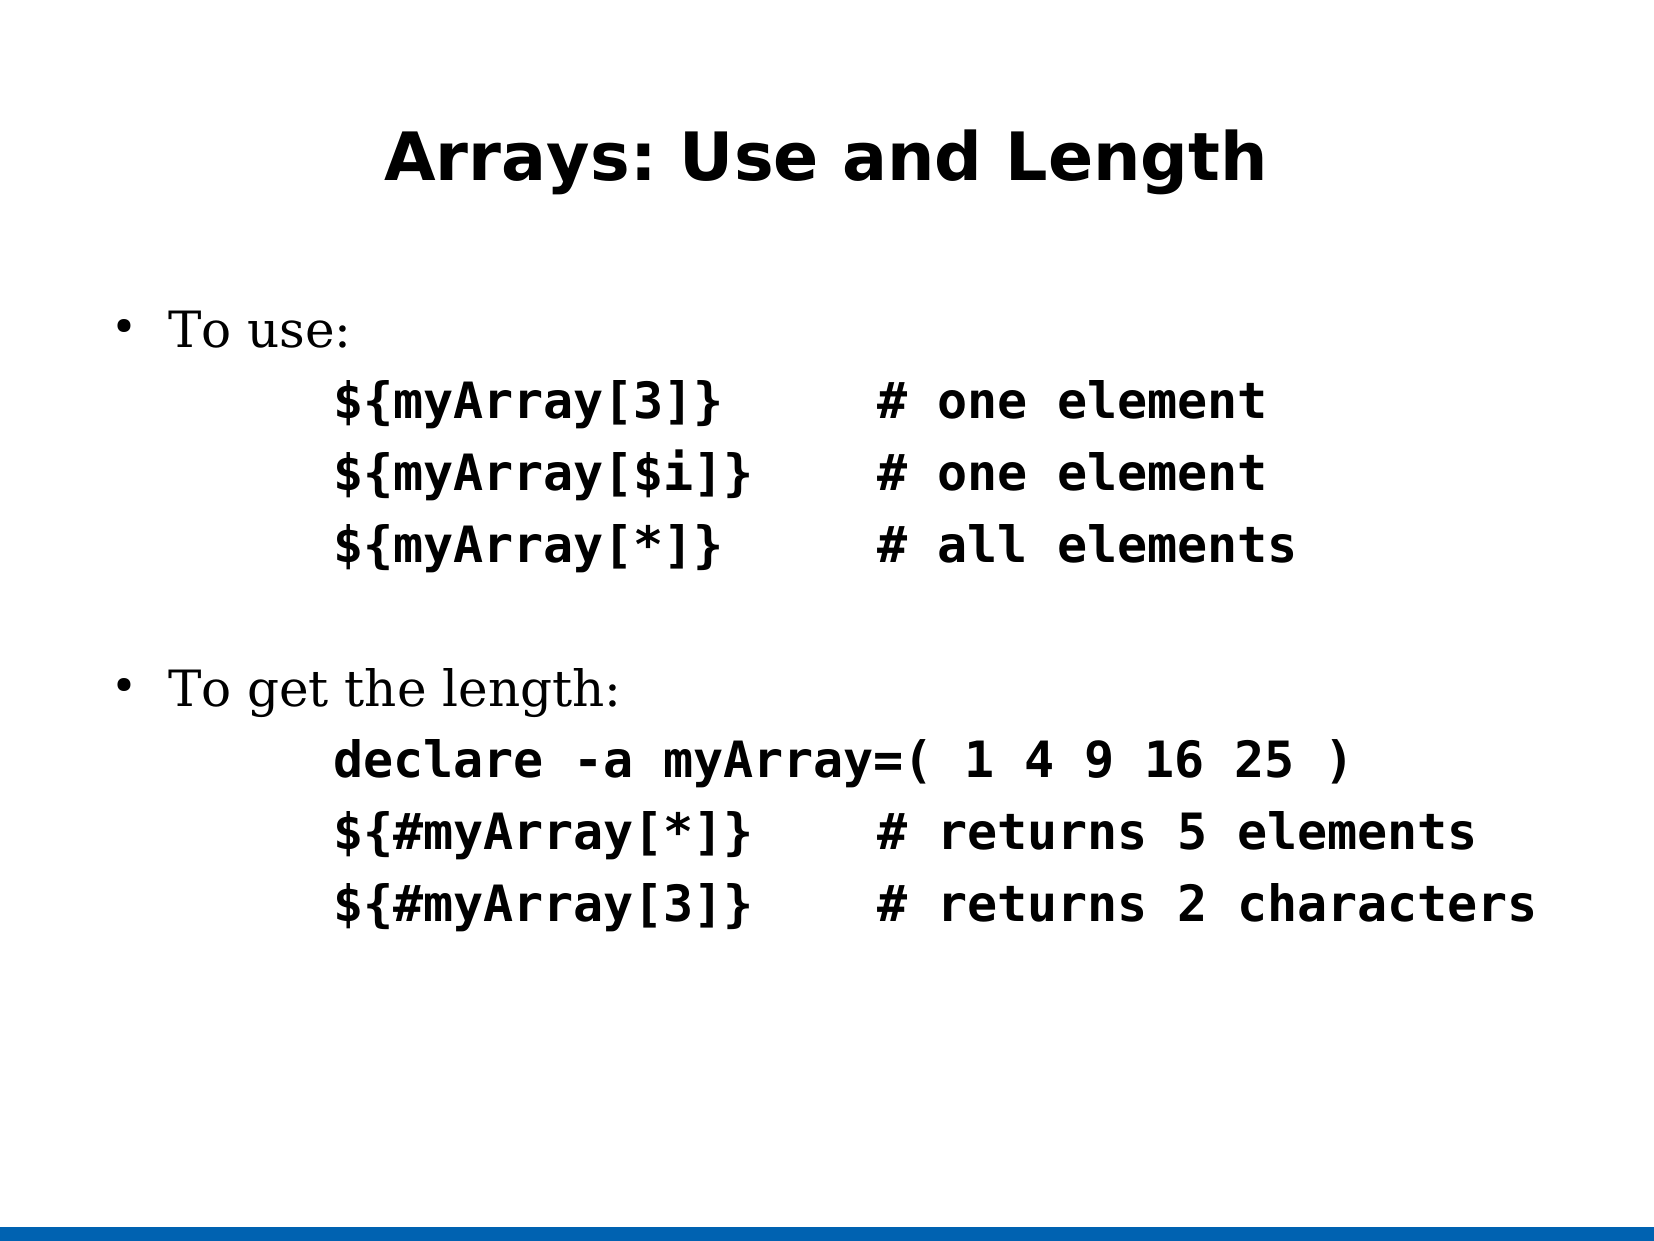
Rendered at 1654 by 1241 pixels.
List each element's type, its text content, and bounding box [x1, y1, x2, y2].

list To use: ${myArray[3]} # one element ${myArray[$i]} # one element ${myArray[*]} # all elements To get the length: declare -a myArray=( 1 4 9 16 25 ) ${#myArray[*]} # returns 5 elements ${#myArray[3]} # returns 2 characters [82, 289, 1571, 1109]
title Arrays: Use and Length [82, 50, 1571, 257]
